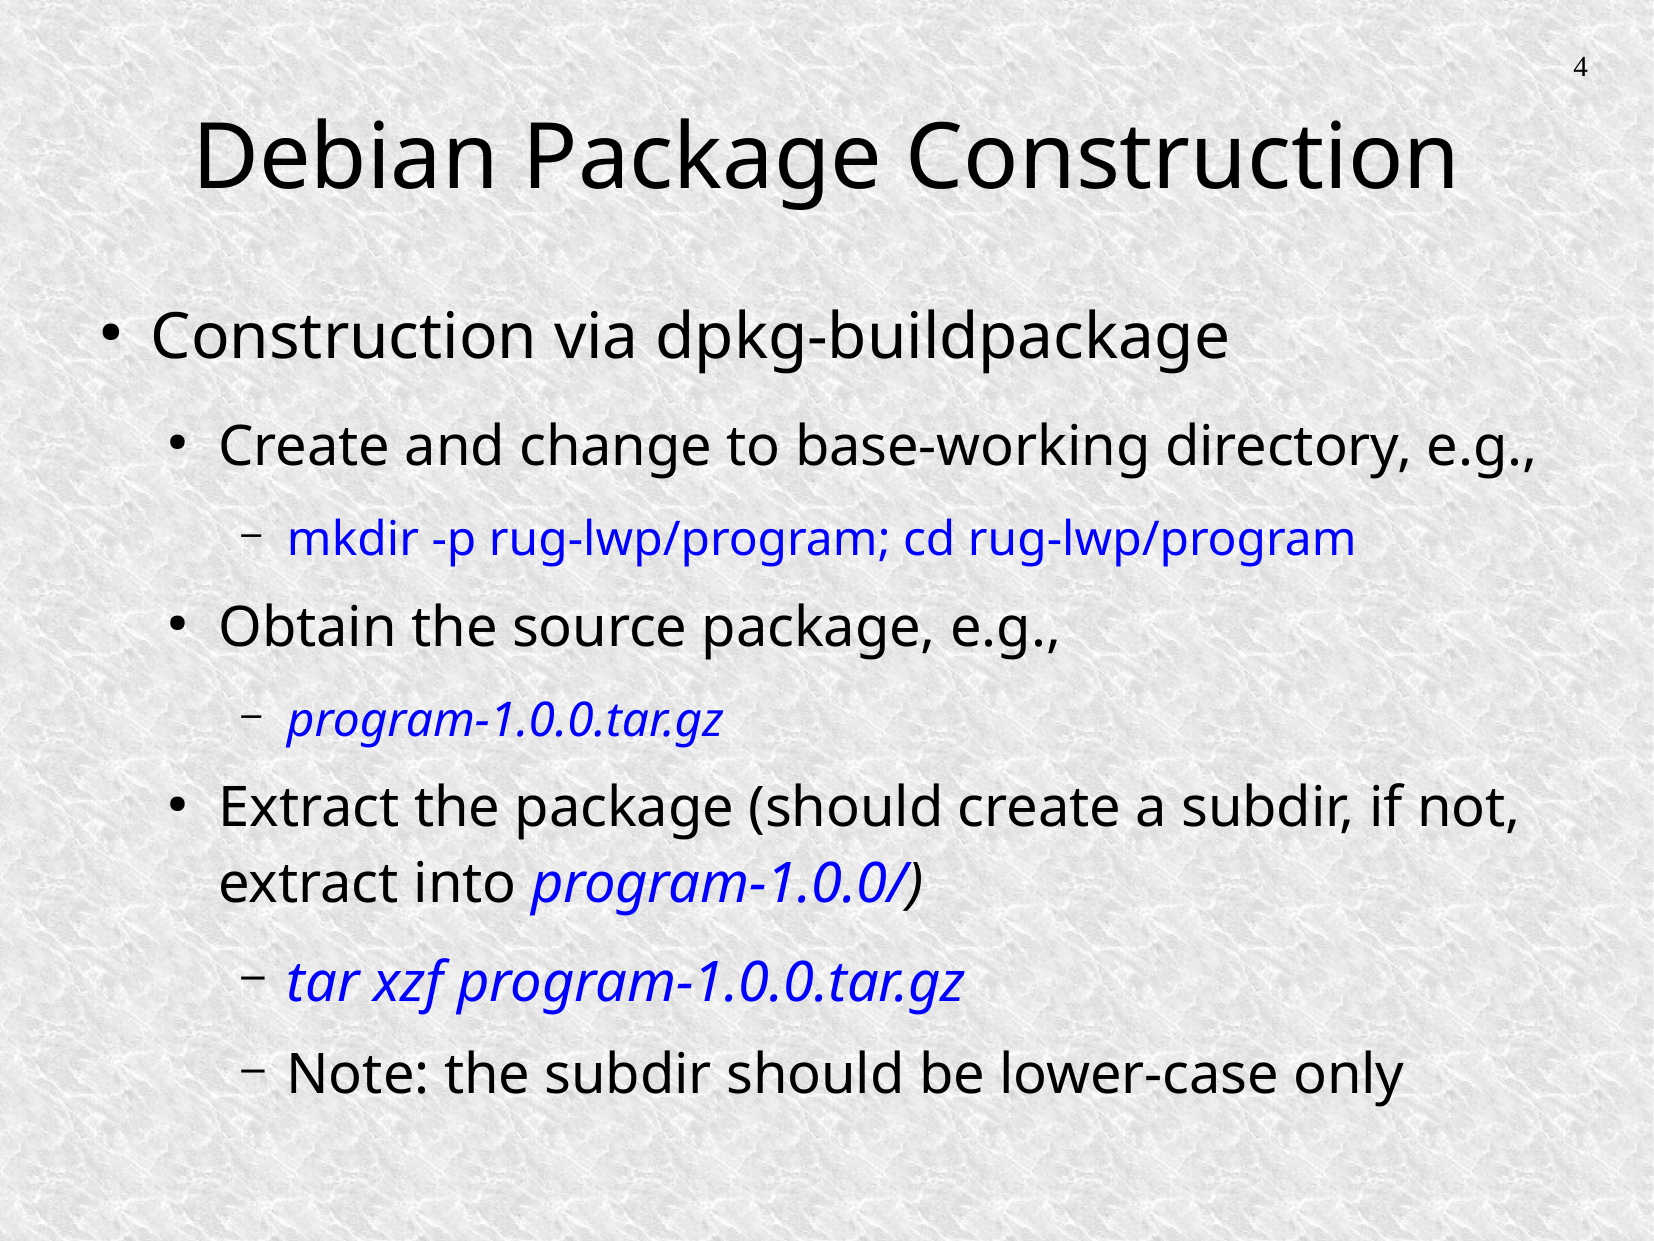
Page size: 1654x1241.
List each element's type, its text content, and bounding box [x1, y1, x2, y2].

picture [0, 0, 1654, 1241]
title Debian Package Construction [82, 56, 1571, 250]
list Construction via dpkg-buildpackage Create and change to base-working directory, e.g., mkdir -p rug-lwp/program; cd rug-lwp/program Obtain the source package, e.g., program-1.0.0.tar.gz Extract the package (should create a subdir, if not, extract into program-1.0.0/) tar xzf program-1.0.0.tar.gz Note: the subdir should be lower-case only [82, 290, 1571, 1126]
